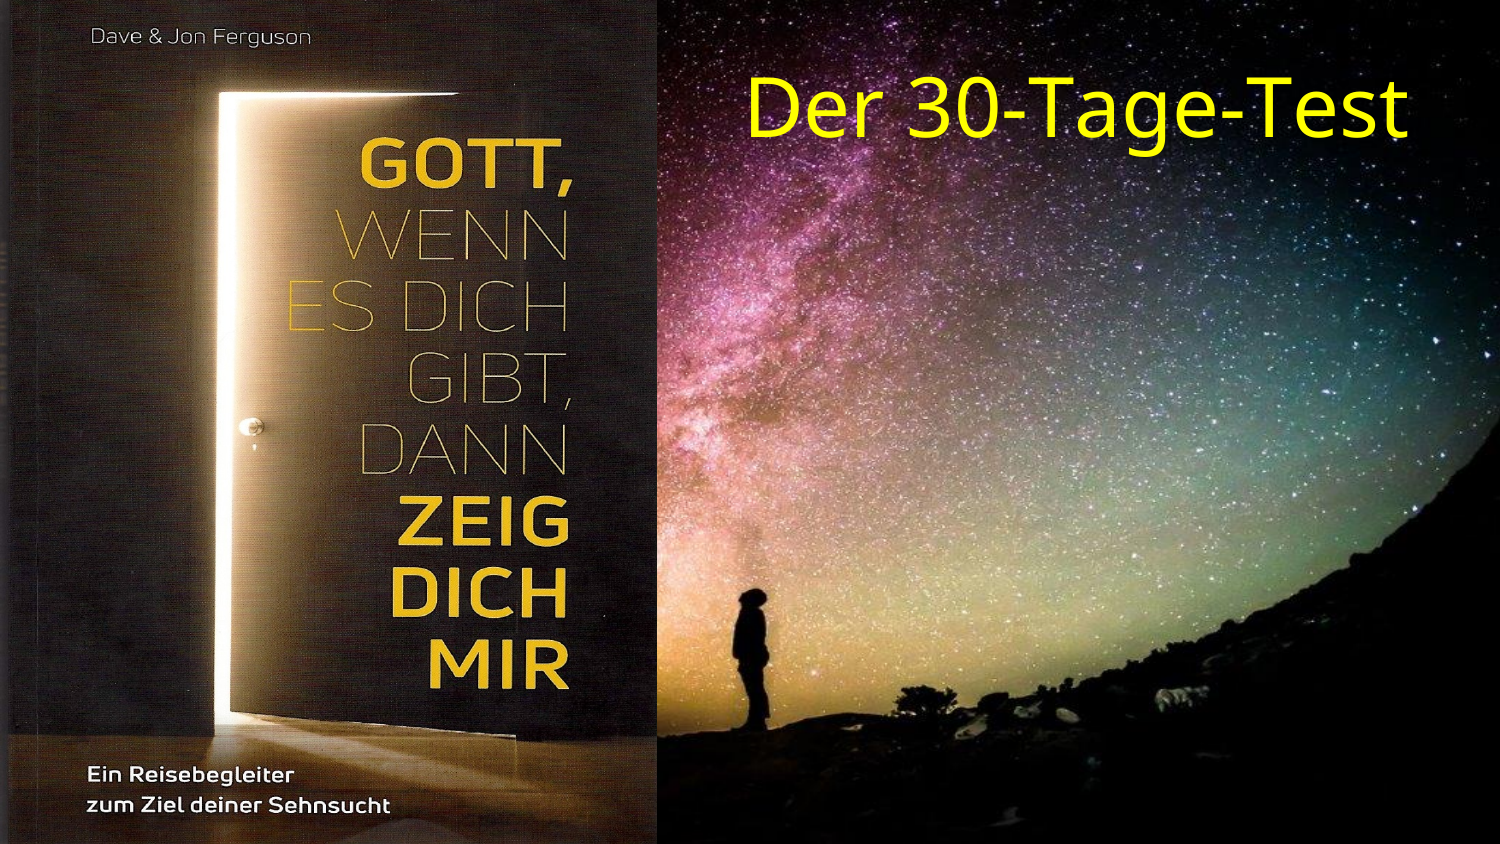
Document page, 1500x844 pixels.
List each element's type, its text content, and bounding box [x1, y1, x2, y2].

title Der 30-Tage-Test [657, 33, 1426, 175]
picture [0, 0, 1500, 844]
